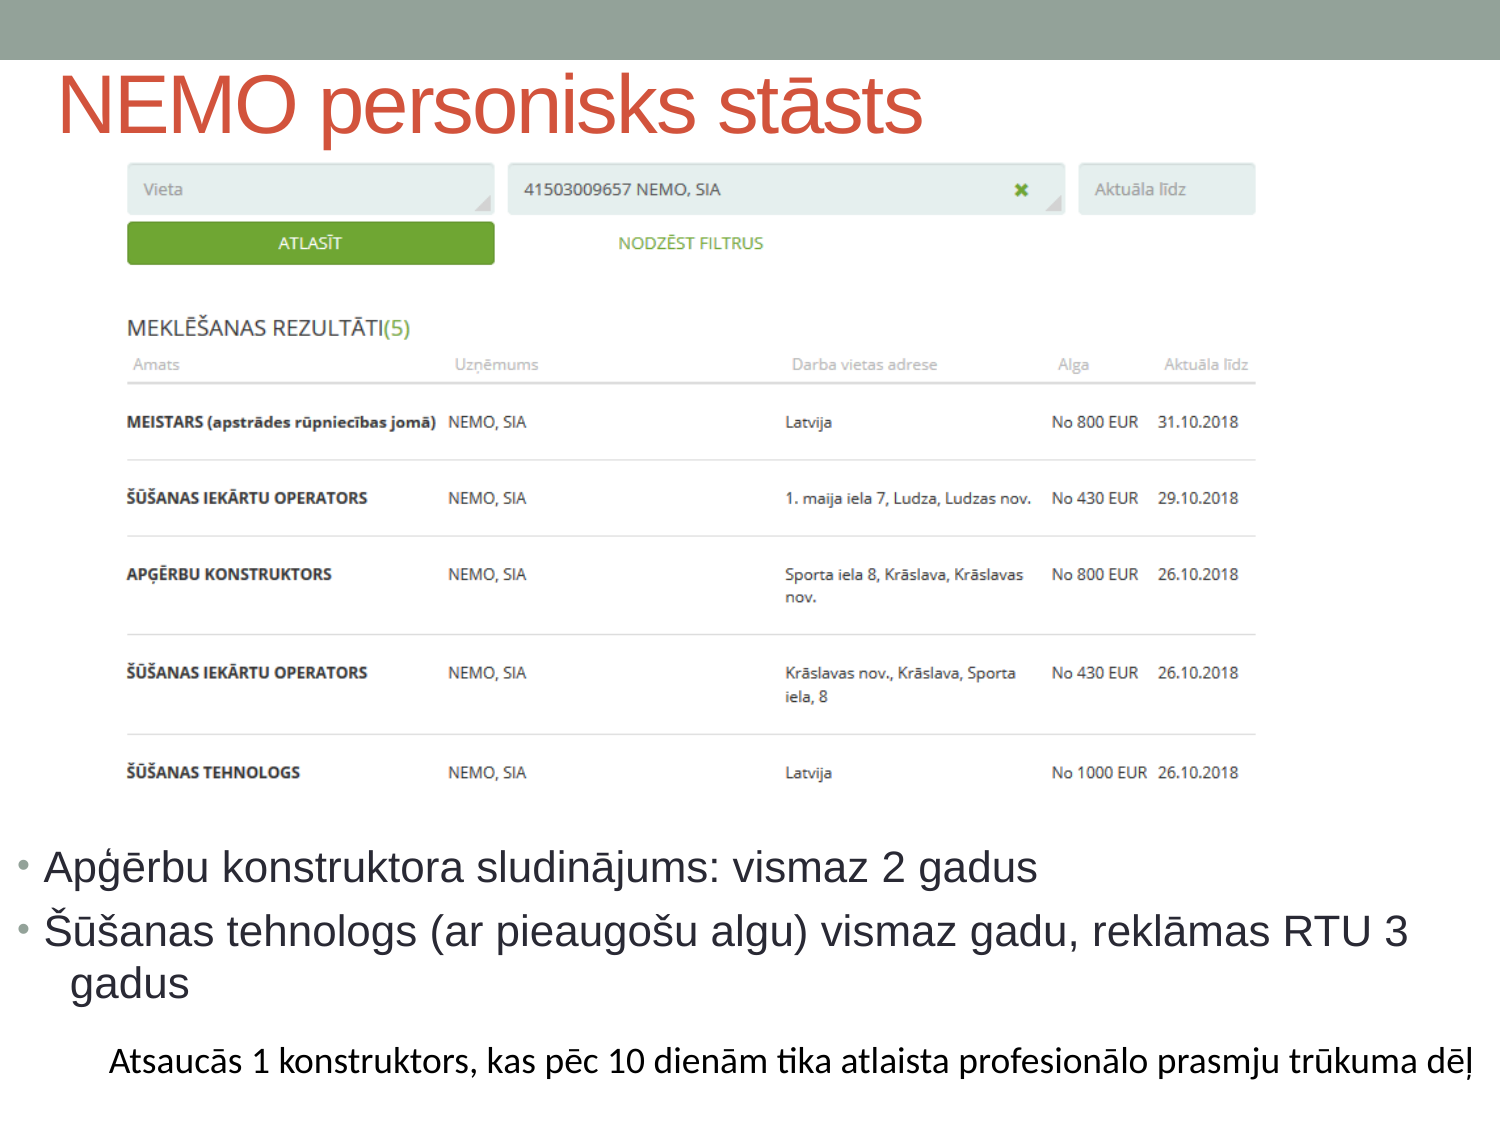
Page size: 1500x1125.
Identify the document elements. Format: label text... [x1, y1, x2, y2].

text_box Atsaucās 1 konstruktors, kas pēc 10 dienām tika atlaista profesionālo prasmju trūkuma dēļ [93, 1028, 1500, 1089]
picture [92, 160, 1286, 831]
list Apģērbu konstruktora sludinājums: vismaz 2 gadus Šūšanas tehnologs (ar pieaugošu algu) vismaz gadu, reklāmas RTU 3 gadus [2, 830, 1497, 1016]
title NEMO personisks stāsts [41, 19, 1392, 182]
